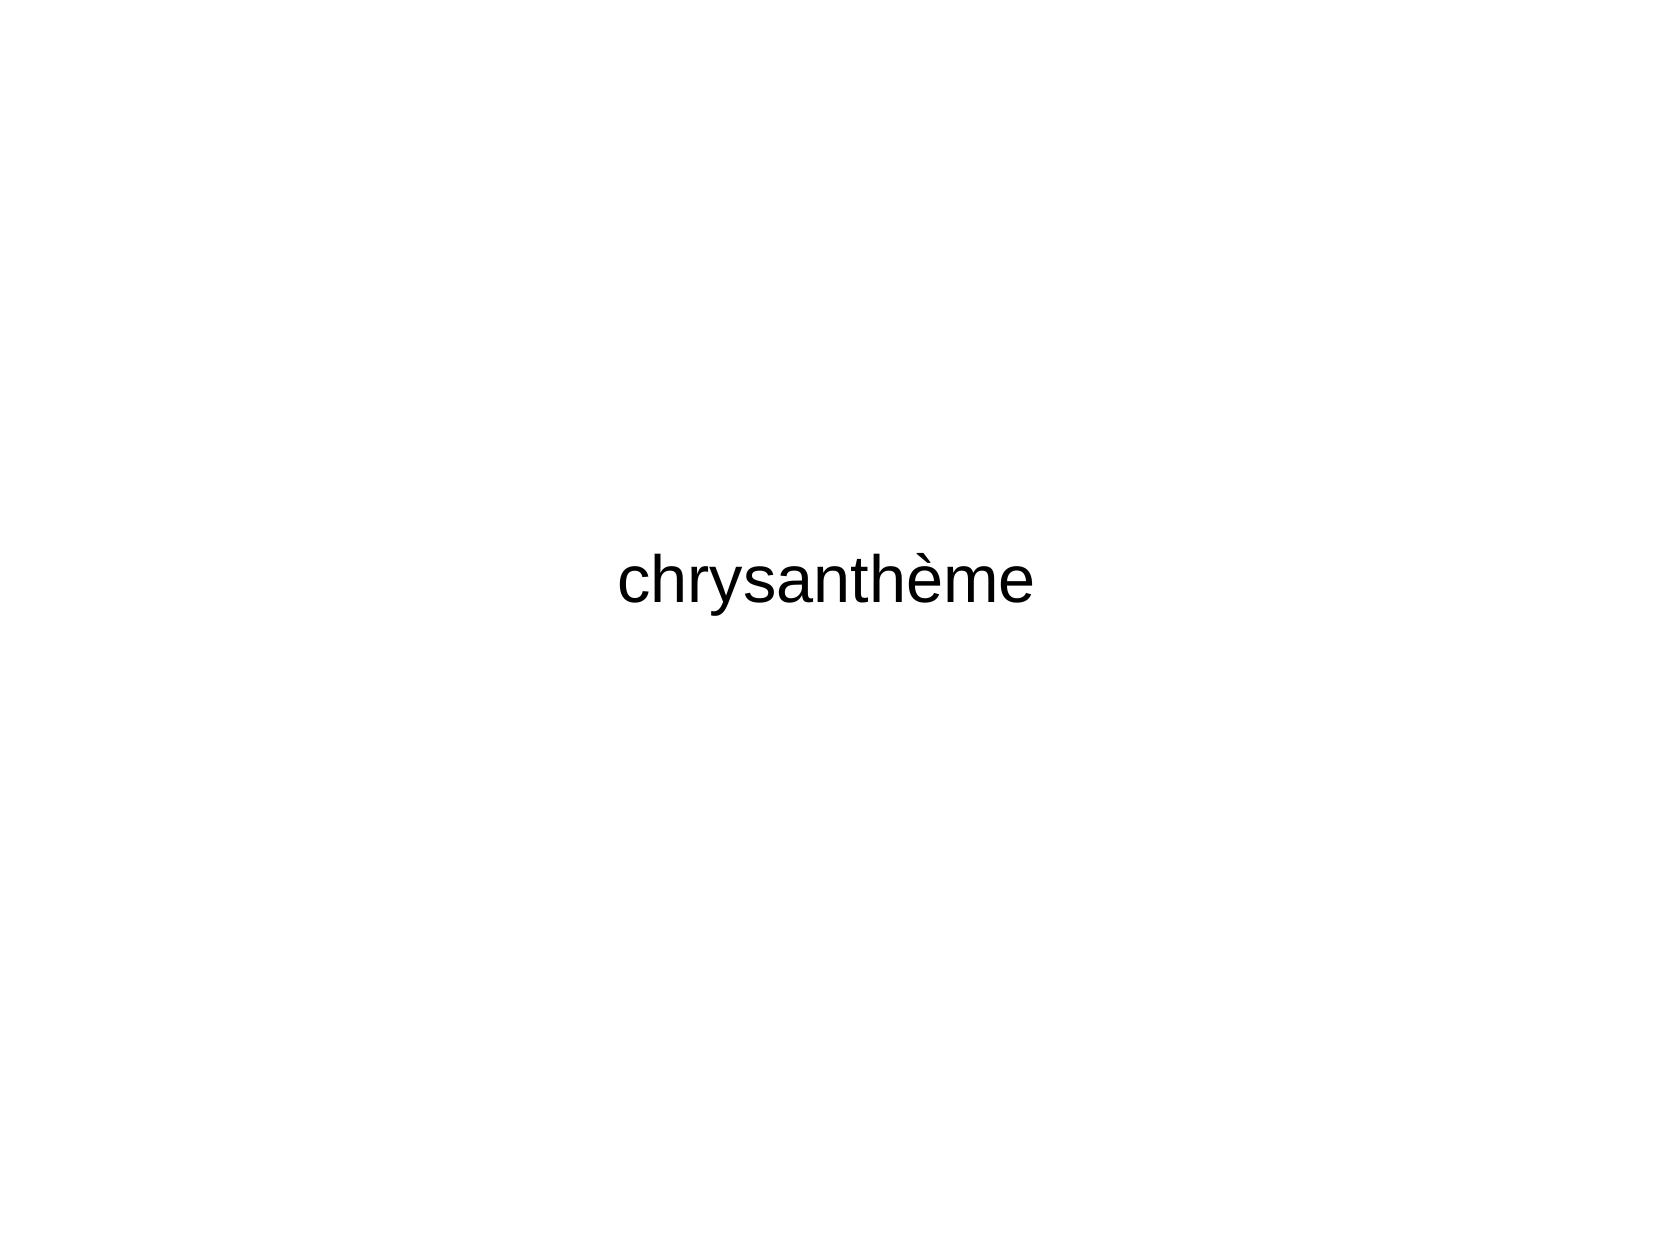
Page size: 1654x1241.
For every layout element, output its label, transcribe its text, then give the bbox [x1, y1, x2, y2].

subtitle chrysanthème [82, 49, 1571, 1109]
